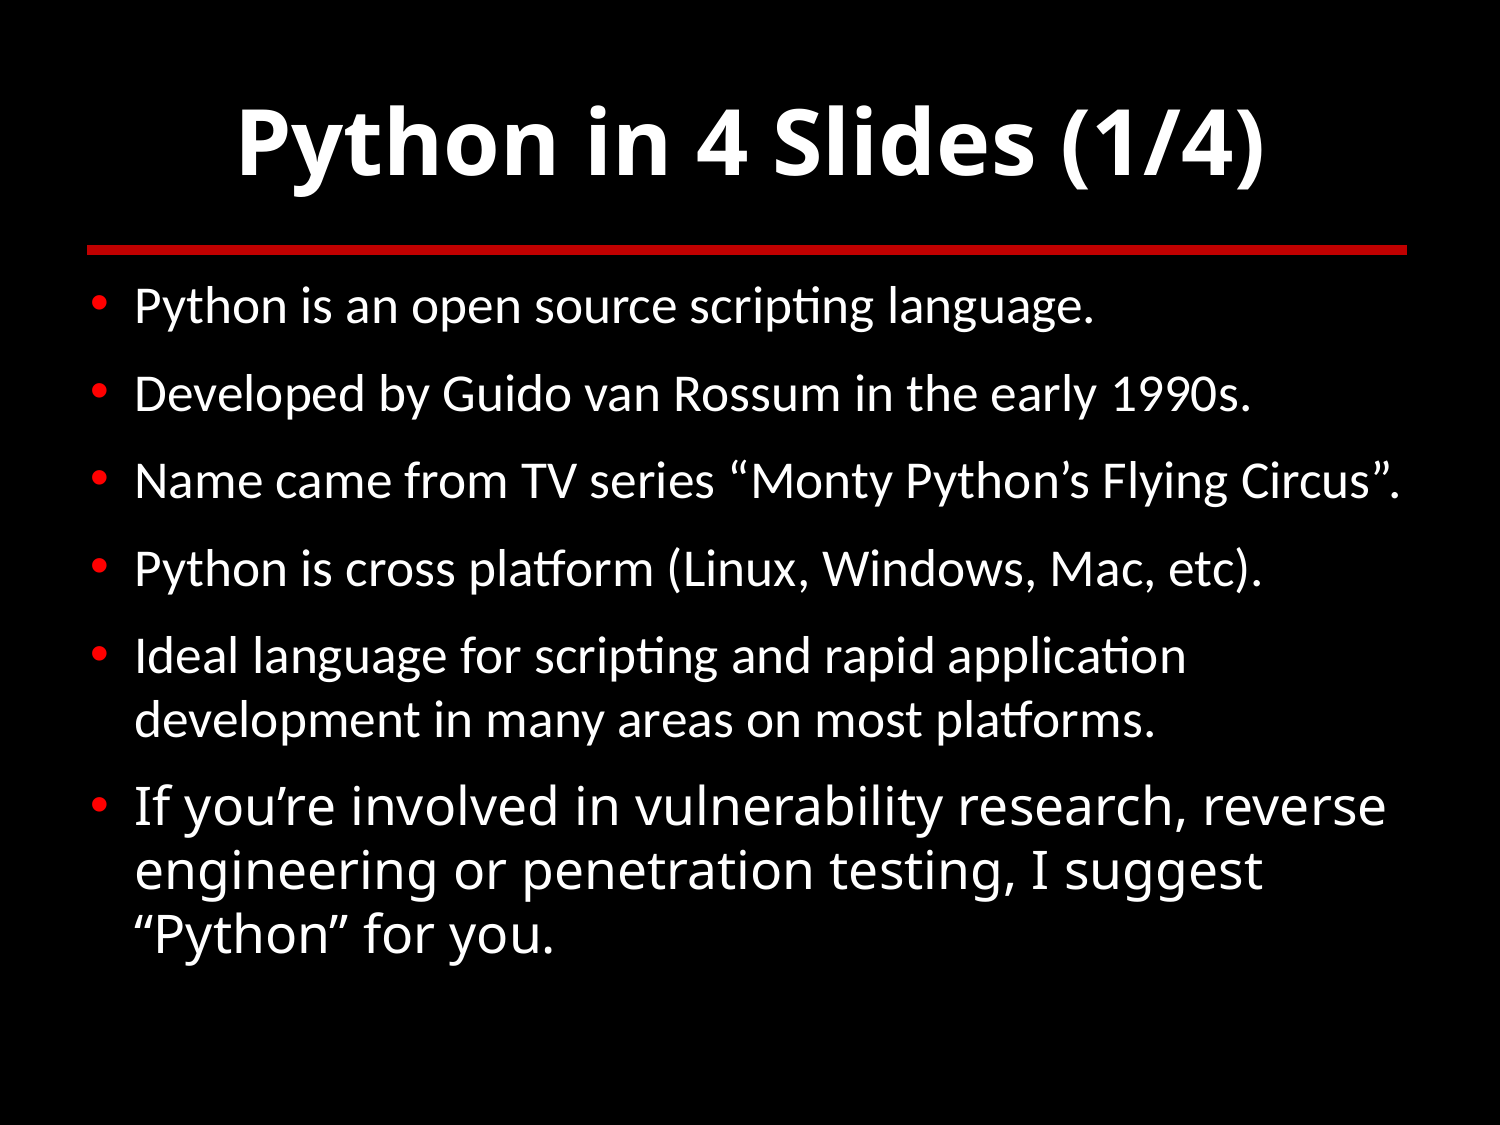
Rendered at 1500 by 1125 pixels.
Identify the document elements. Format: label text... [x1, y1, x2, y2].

title Python in 4 Slides (1/4) [75, 45, 1425, 233]
list Python is an open source scripting language. Developed by Guido van Rossum in the early 1990s. Name came from TV series “Monty Python’s Flying Circus”. Python is cross platform (Linux, Windows, Mac, etc). Ideal language for scripting and rapid application development in many areas on most platforms. If you’re involved in vulnerability research, reverse engineering or penetration testing, I suggest “Python” for you. [75, 262, 1425, 1005]
